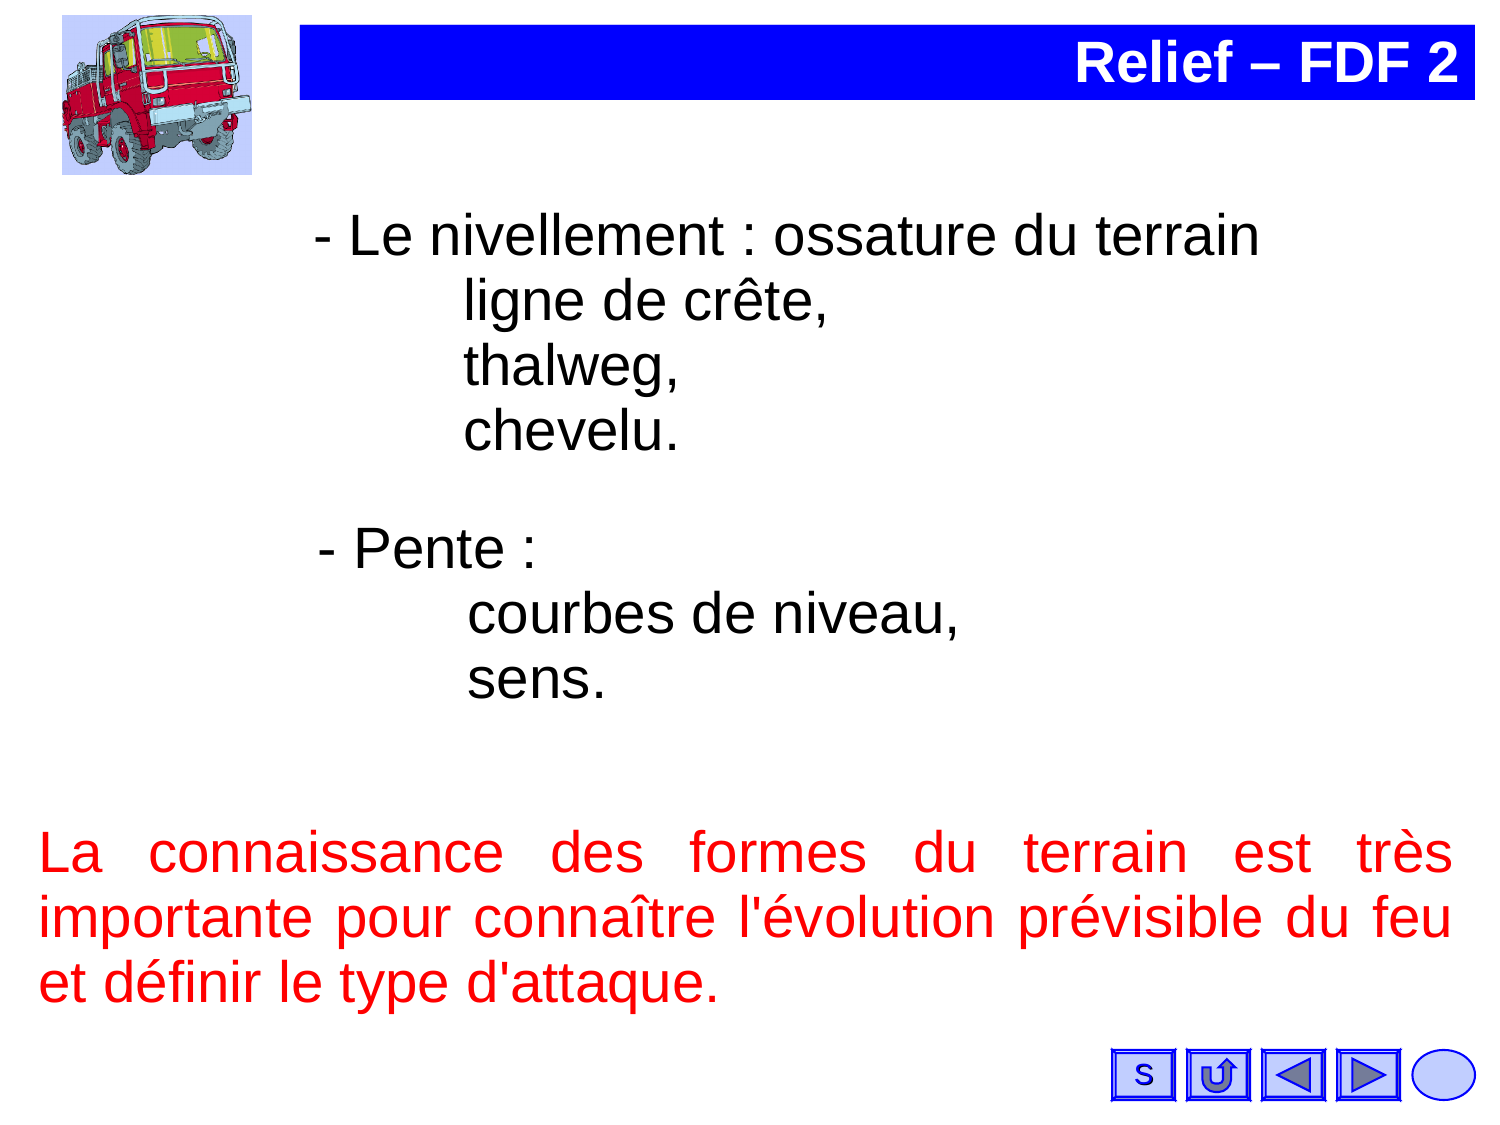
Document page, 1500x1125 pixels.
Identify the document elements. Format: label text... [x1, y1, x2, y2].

text_box La connaissance des formes du terrain est très importante pour connaître l'évolution prévisible du feu et définir le type d'attaque. [23, 812, 1471, 1022]
text_box - Le nivellement : ossature du terrain ligne de crête, thalweg, chevelu. [298, 194, 1277, 471]
text_box - Pente : courbes de niveau, sens. [302, 507, 977, 719]
text_box [1412, 1049, 1476, 1101]
text_box Relief – FDF 2 [299, 24, 1475, 100]
